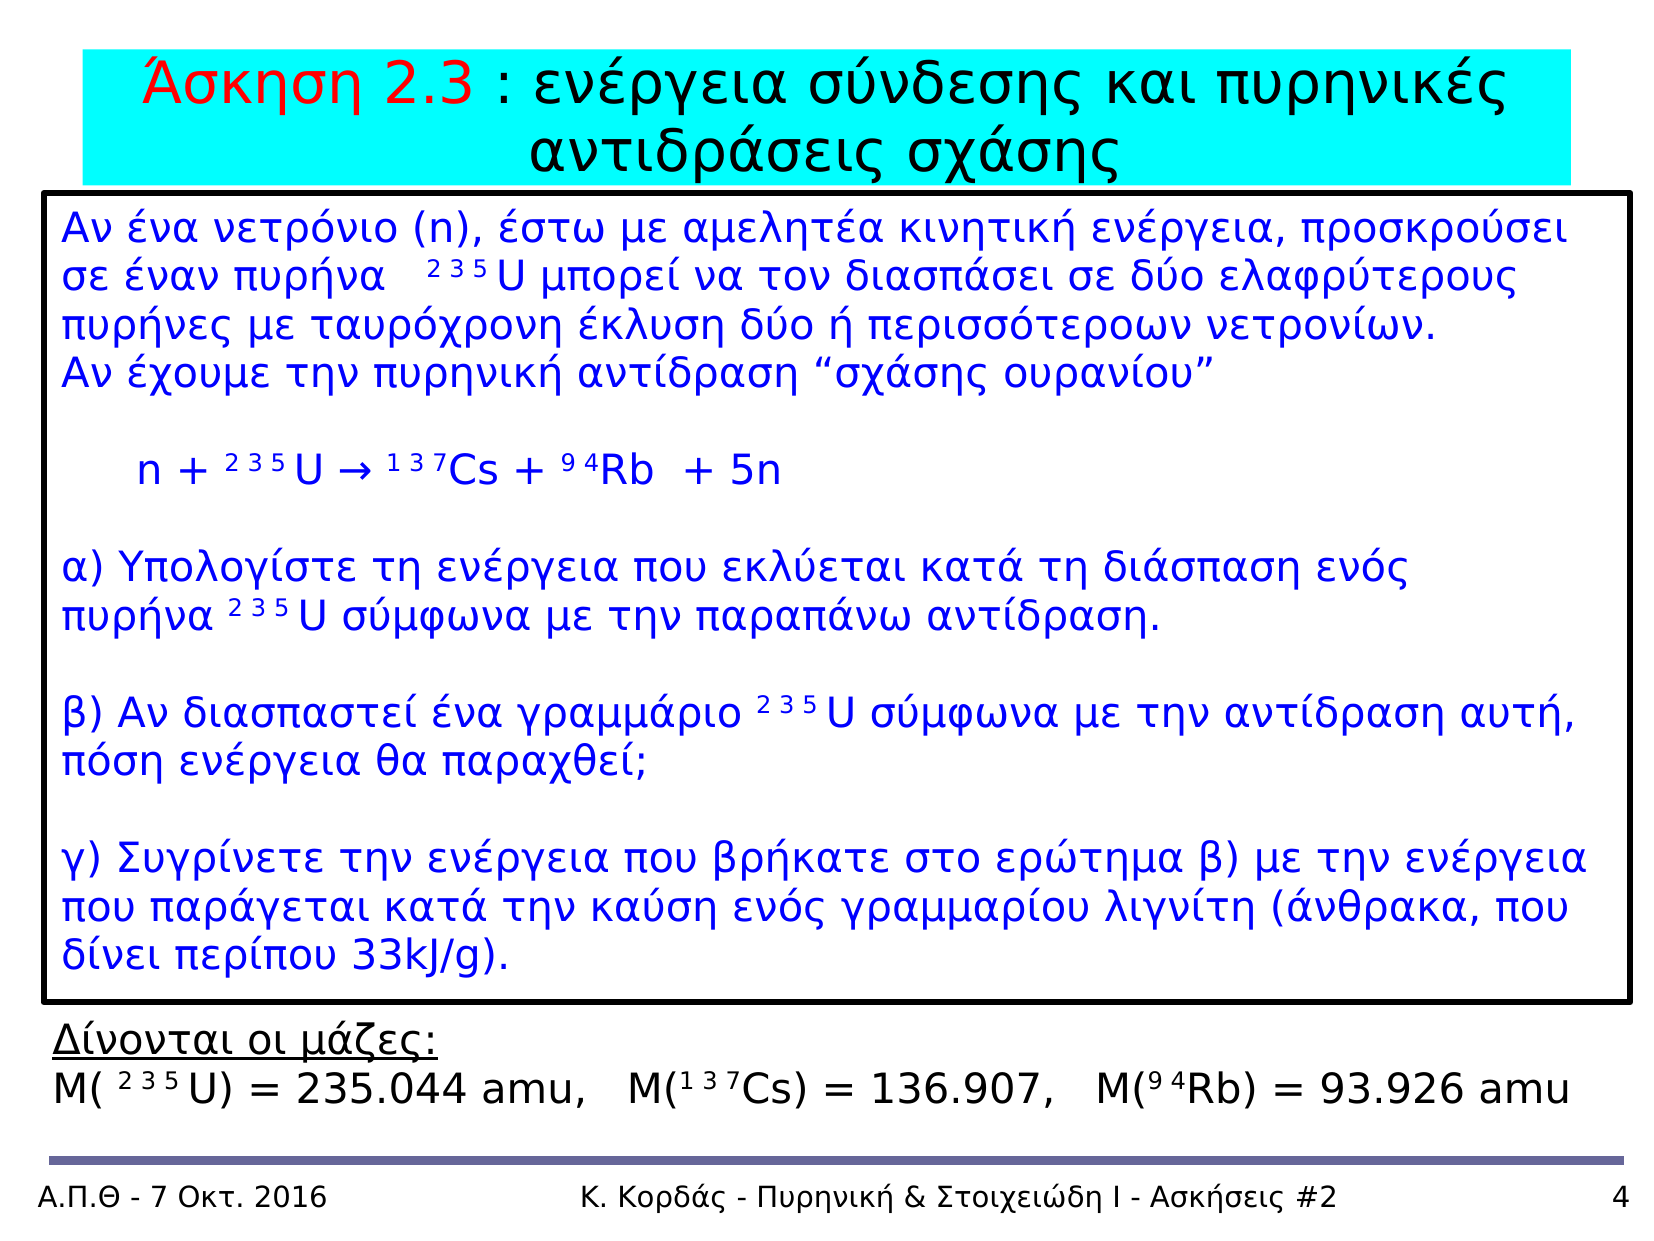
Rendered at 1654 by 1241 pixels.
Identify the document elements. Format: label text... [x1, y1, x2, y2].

title Άσκηση 2.3 : ενέργεια σύνδεσης και πυρηνικές αντιδράσεις σχάσης [82, 49, 1571, 186]
list [43, 556, 1619, 1240]
text_box Αν ένα νετρόνιο (n), έστω με αμελητέα κινητική ενέργεια, προσκρούσει σε έναν πυρήνα 2 3 5 U μπορεί να τον διασπάσει σε δύο ελαφρύτερους πυρήνες με ταυρόχρονη έκλυση δύο ή περισσότεροων νετρονίων. Αν έχουμε την πυρηνική αντίδραση “σχάσης ουρανίου” n + 2 3 5 U → 1 3 7Cs + 9 4Rb + 5n α) Υπολογίστε τη ενέργεια που εκλύεται κατά τη διάσπαση ενός πυρήνα 2 3 5 U σύμφωνα με την παραπάνω αντίδραση. β) Αν διασπαστεί ένα γραμμάριο 2 3 5 U σύμφωνα με την αντίδραση αυτή, πόση ενέργεια θα παραχθεί; γ) Συγρίνετε την ενέργεια που βρήκατε στο ερώτημα β) με την ενέργεια που παράγεται κατά την καύση ενός γραμμαρίου λιγνίτη (άνθρακα, που δίνει περίπου 33kJ/g). [43, 193, 1631, 1003]
text_box Δίνονται οι μάζες: M( 2 3 5 U) = 235.044 amu, M(1 3 7Cs) = 136.907, M(9 4Rb) = 93.926 amu [37, 1008, 1613, 1123]
